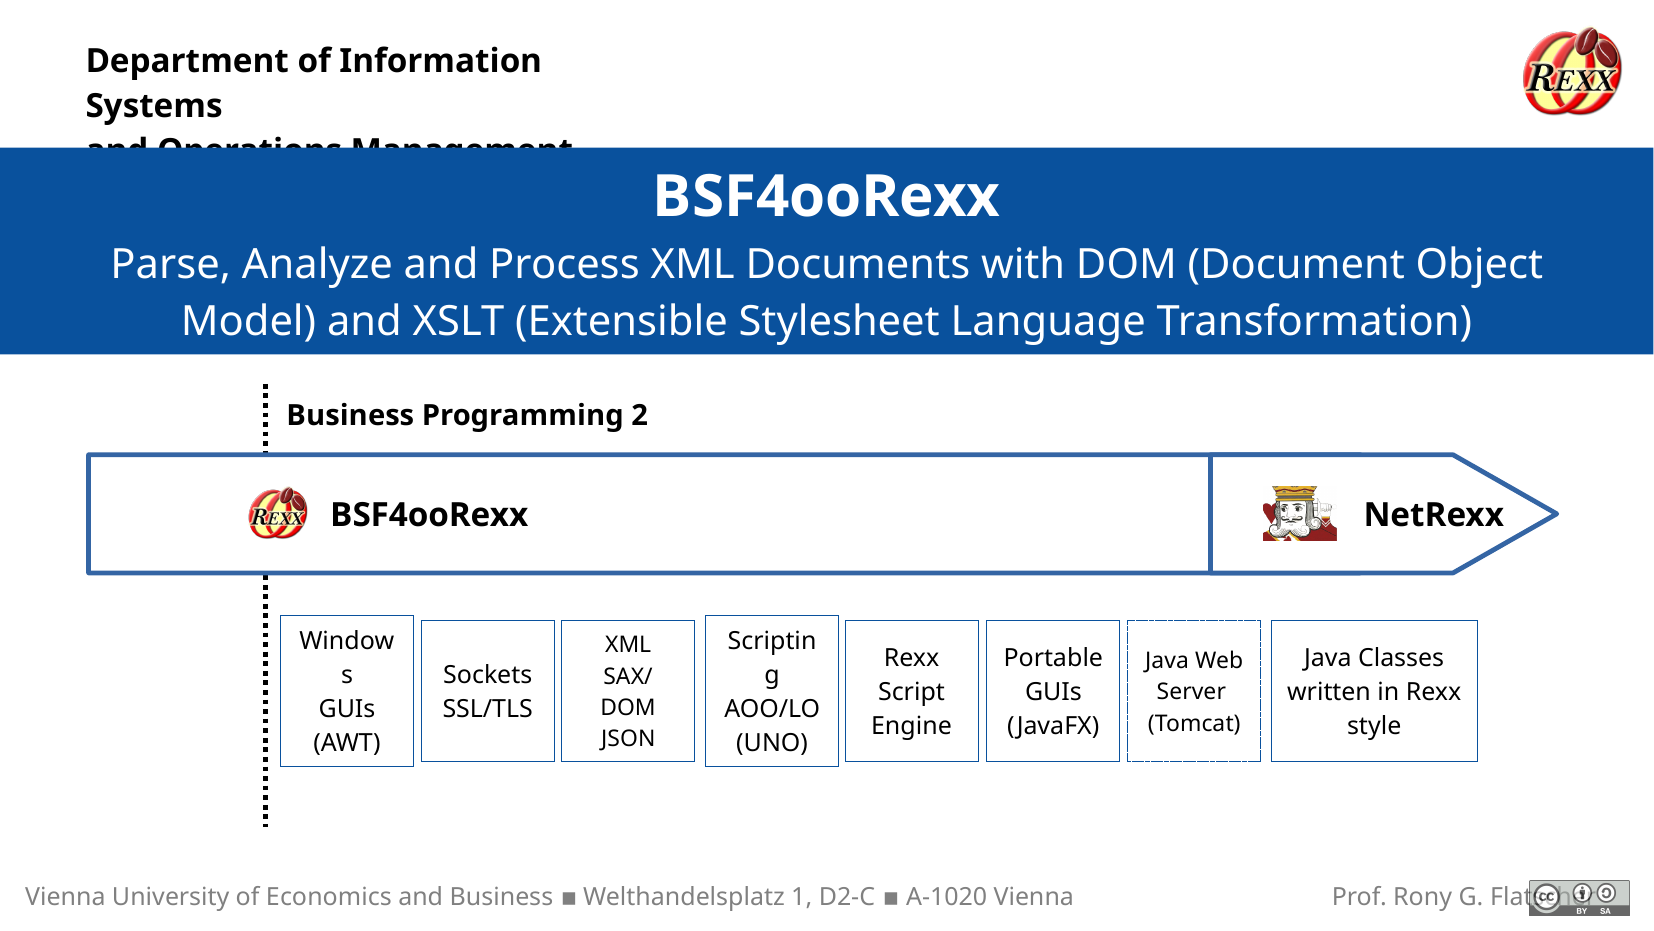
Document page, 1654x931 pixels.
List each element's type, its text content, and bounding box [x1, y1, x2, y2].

title BSF4ooRexx Parse, Analyze and Process XML Documents with DOM (Document Object Model) and XSLT (Extensible Stylesheet Language Transformation) [0, 147, 1654, 355]
text_box Windows GUIs (AWT) [280, 620, 414, 762]
text_box Rexx Script Engine [845, 620, 979, 762]
text_box XML SAX/DOM JSON [561, 620, 695, 762]
text_box NetRexx [1210, 454, 1557, 573]
picture [248, 484, 308, 544]
text_box Sockets SSL/TLS [421, 620, 555, 762]
text_box Portable GUIs (JavaFX) [986, 620, 1120, 762]
text_box Java Web Server (Tomcat) [1127, 620, 1261, 762]
picture [1263, 486, 1337, 541]
picture [1522, 22, 1623, 124]
text_box BSF4ooRexx [88, 454, 1210, 573]
text_box Java Classes written in Rexx style [1271, 620, 1478, 762]
text_box Business Programming 2 [271, 386, 715, 440]
text_box Scripting AOO/LO (UNO) [705, 620, 839, 762]
